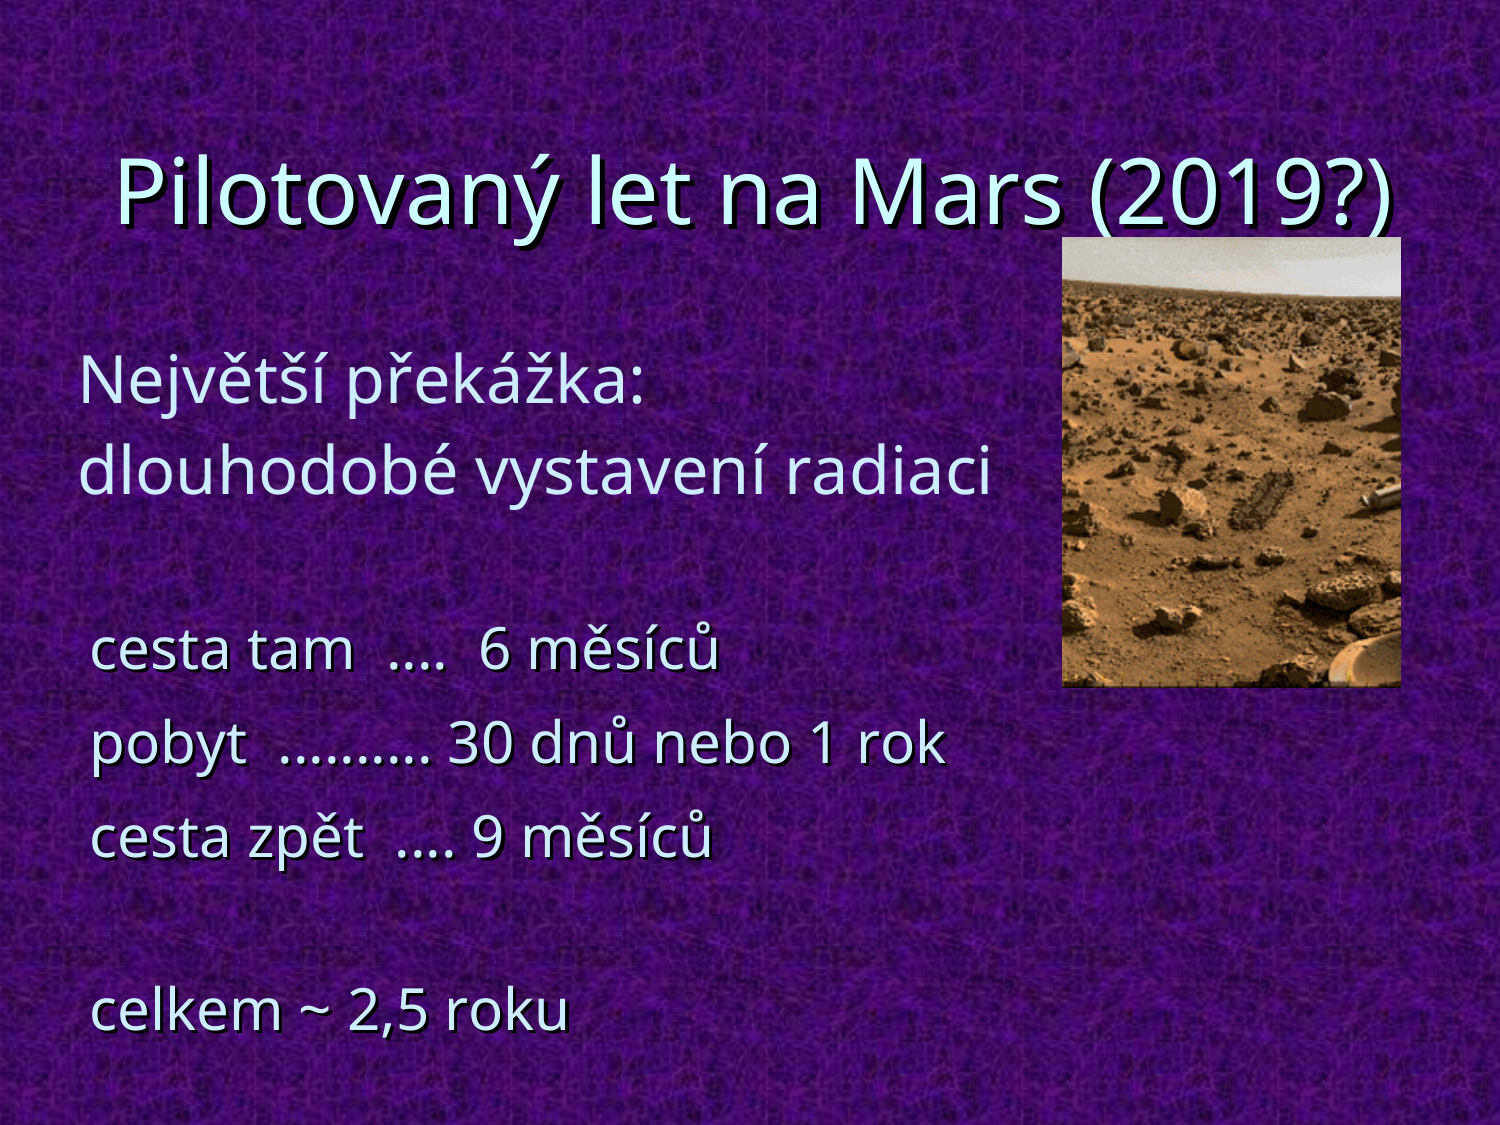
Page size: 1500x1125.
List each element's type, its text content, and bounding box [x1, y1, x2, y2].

title Pilotovaný let na Mars (2019?) [59, 29, 1447, 259]
list cesta tam .... 6 měsíců pobyt .......... 30 dnů nebo 1 rok cesta zpět .... 9 měsíců celkem ~ 2,5 roku [75, 599, 1351, 1026]
text_box Největší překážka: dlouhodobé vystavení radiaci [62, 324, 1051, 450]
picture [0, 0, 1500, 1125]
